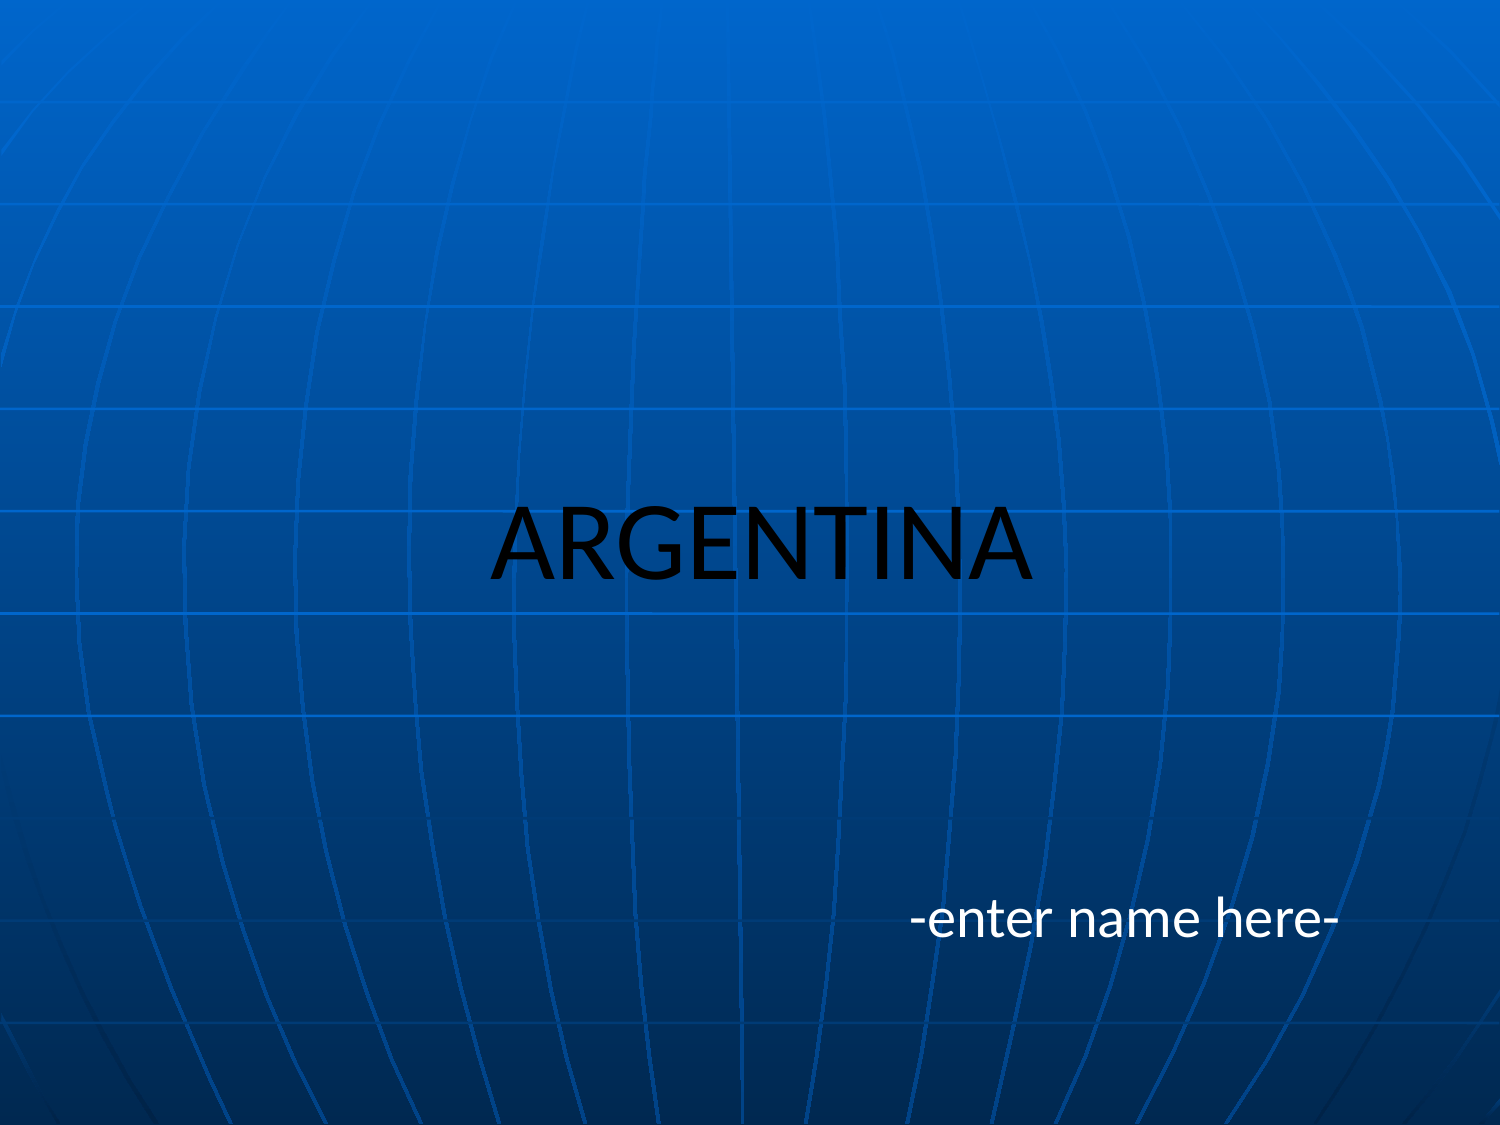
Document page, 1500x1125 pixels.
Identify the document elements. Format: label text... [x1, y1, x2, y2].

title ARGENTINA [125, 324, 1400, 610]
subtitle -enter name here- [787, 774, 1463, 938]
